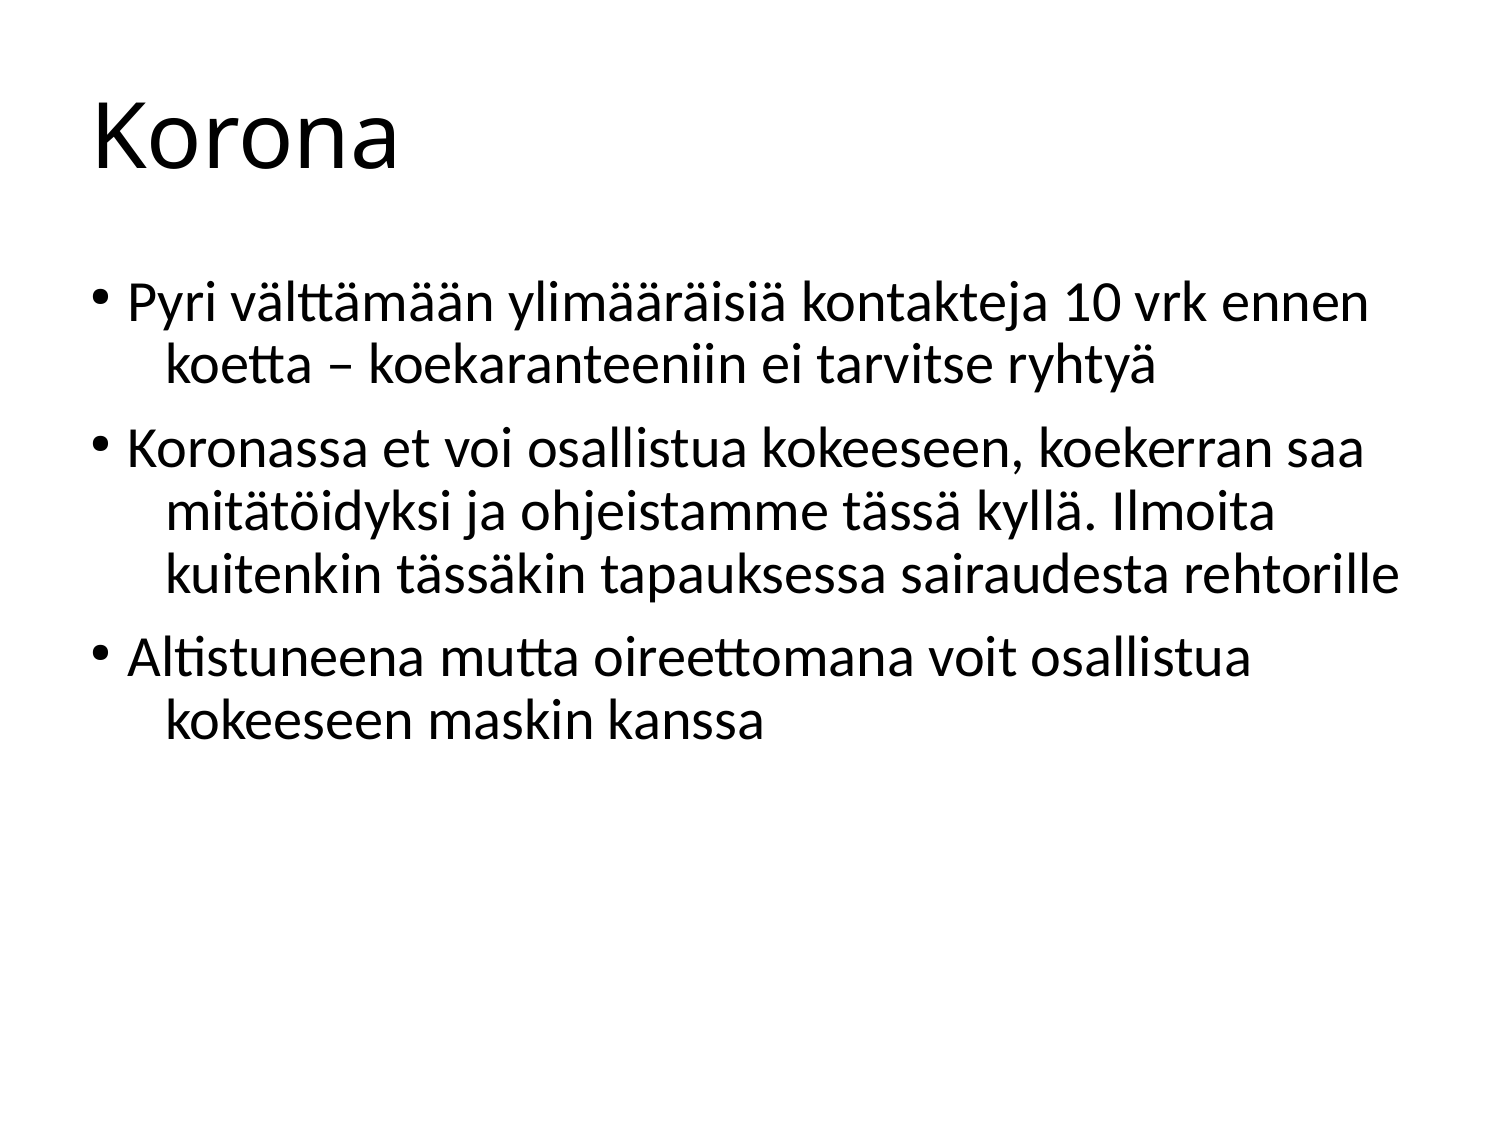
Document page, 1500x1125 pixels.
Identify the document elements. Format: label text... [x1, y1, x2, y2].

list Pyri välttämään ylimääräisiä kontakteja 10 vrk ennen koetta – koekaranteeniin ei tarvitse ryhtyä Koronassa et voi osallistua kokeeseen, koekerran saa mitätöidyksi ja ohjeistamme tässä kyllä. Ilmoita kuitenkin tässäkin tapauksessa sairaudesta rehtorille Altistuneena mutta oireettomana voit osallistua kokeeseen maskin kanssa [75, 263, 1425, 916]
title Korona [75, 44, 1425, 233]
